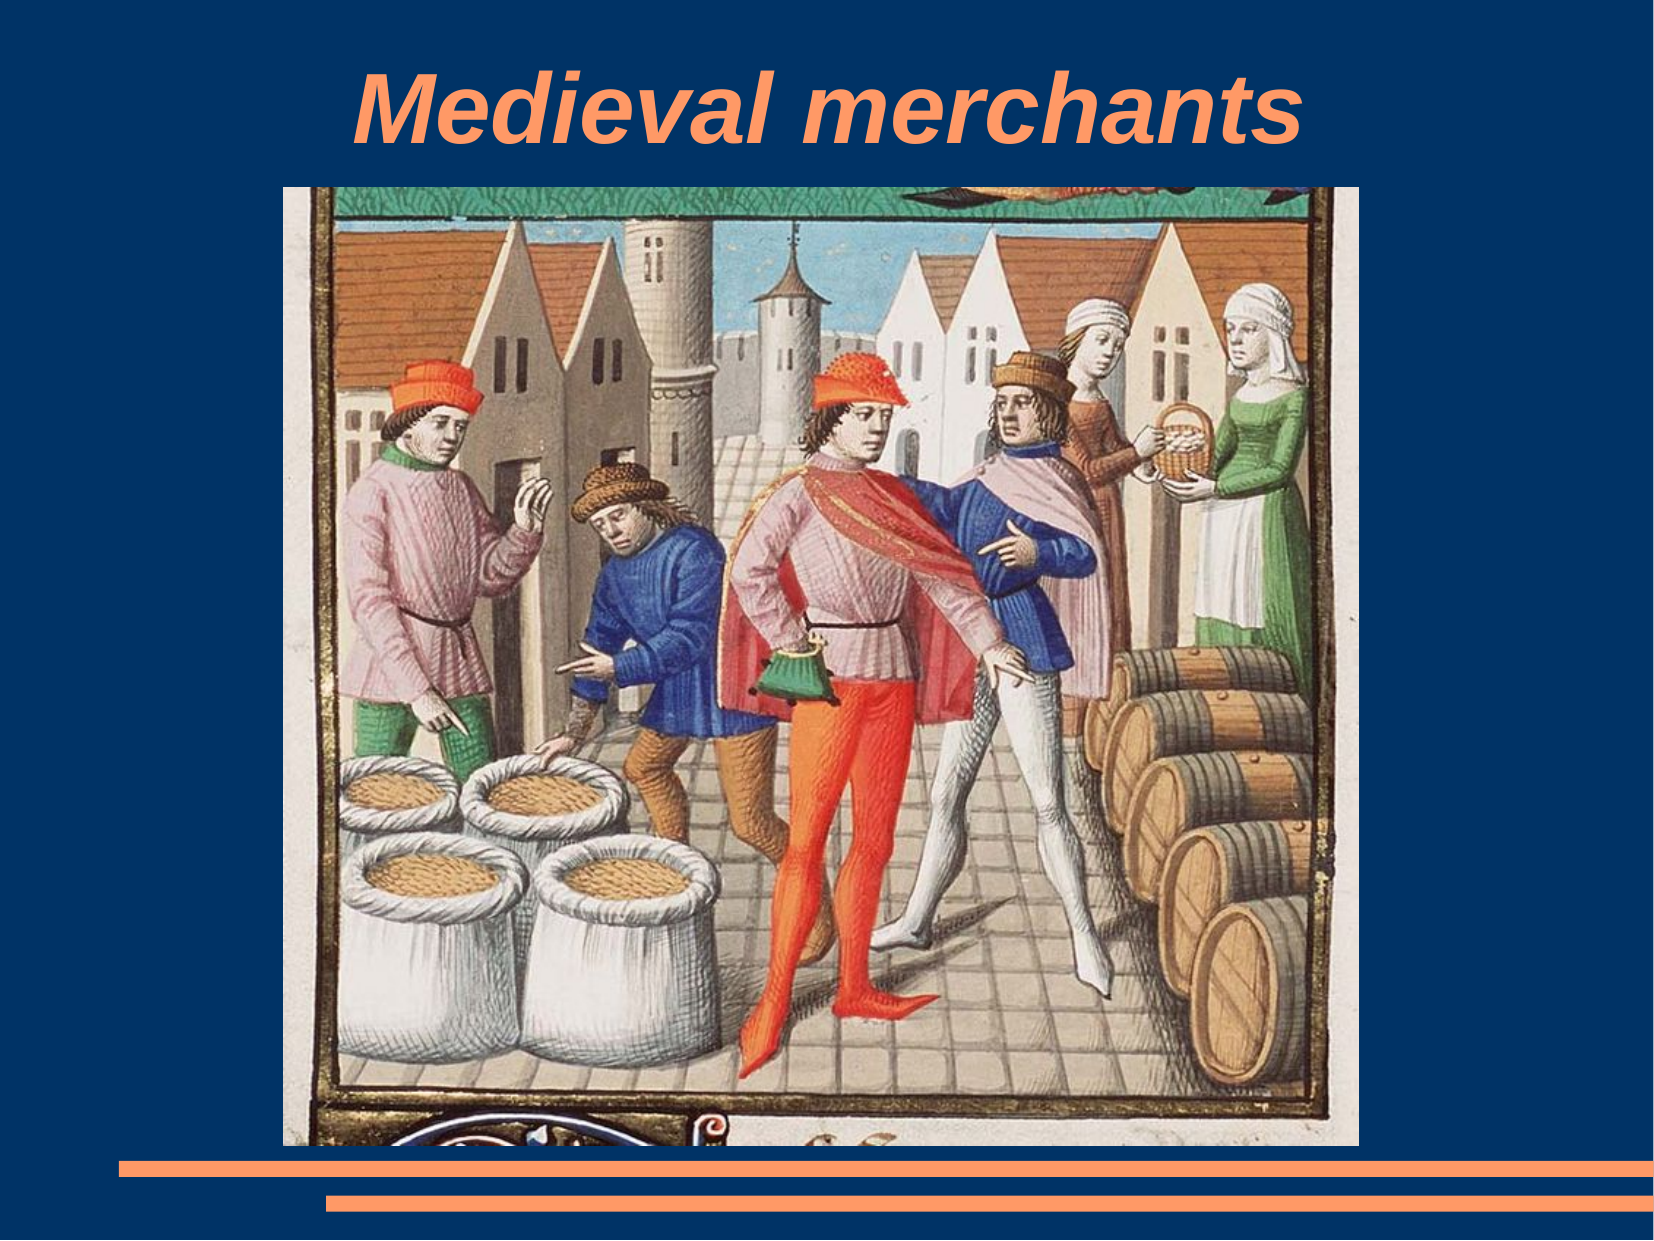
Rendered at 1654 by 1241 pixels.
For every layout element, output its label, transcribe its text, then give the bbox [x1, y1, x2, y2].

title Medieval merchants [123, 5, 1536, 213]
picture [283, 187, 1359, 1146]
